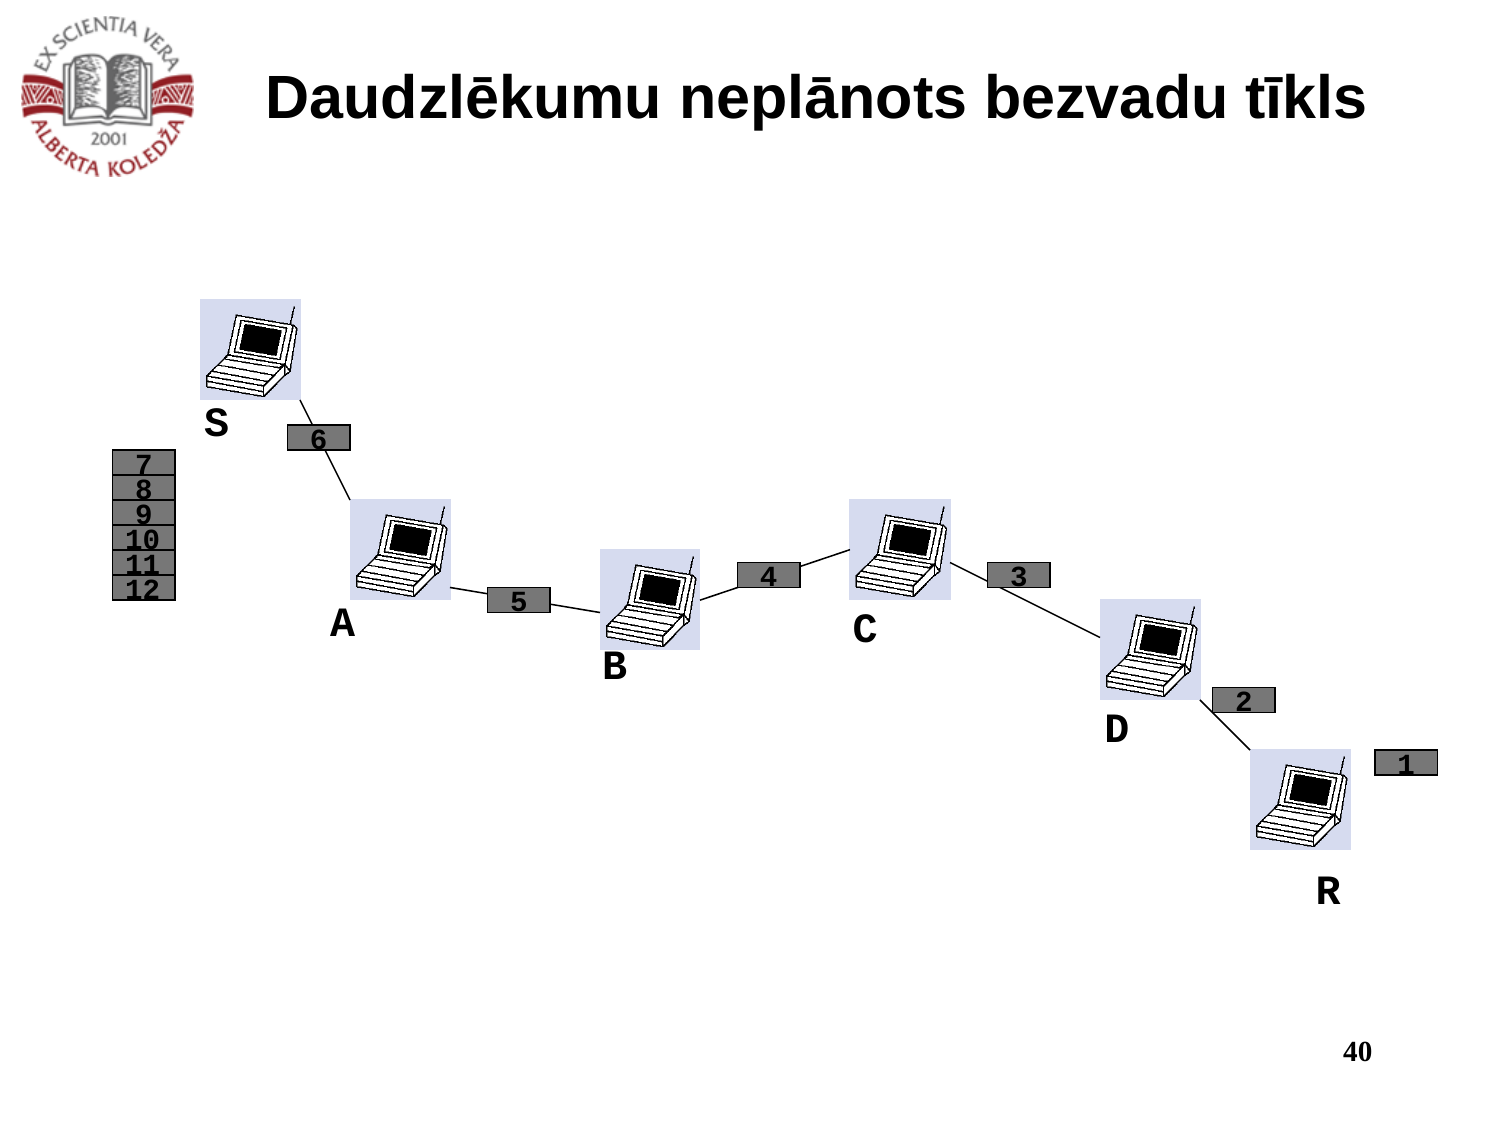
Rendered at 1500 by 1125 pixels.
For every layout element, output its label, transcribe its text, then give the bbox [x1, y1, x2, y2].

text_box 6 [287, 424, 350, 450]
text_box 7 [112, 449, 175, 474]
chart [849, 500, 951, 601]
picture [21, 16, 194, 177]
text_box 11 [112, 549, 175, 574]
text_box 8 [112, 474, 175, 499]
text_box C [837, 592, 893, 659]
chart [1100, 600, 1201, 700]
title Daudzlēkumu neplānots bezvadu tīkls [187, 44, 1425, 150]
chart [350, 500, 451, 601]
text_box 3 [987, 562, 1051, 588]
text_box B [587, 630, 642, 696]
text_box 5 [487, 587, 550, 613]
text_box A [315, 587, 370, 653]
text_box S [189, 387, 244, 454]
text_box 9 [112, 499, 175, 524]
text_box 10 [148, 533, 154, 546]
text_box <skaitlis> [1074, 1025, 1388, 1101]
text_box 10 [112, 524, 175, 549]
text_box R [1300, 855, 1356, 921]
text_box 2 [1212, 687, 1276, 713]
chart [600, 549, 700, 651]
text_box 1 [1374, 749, 1438, 775]
text_box 12 [112, 574, 175, 600]
chart [1250, 750, 1351, 850]
text_box D [1089, 692, 1145, 759]
text_box 4 [737, 562, 800, 588]
chart [200, 299, 301, 400]
